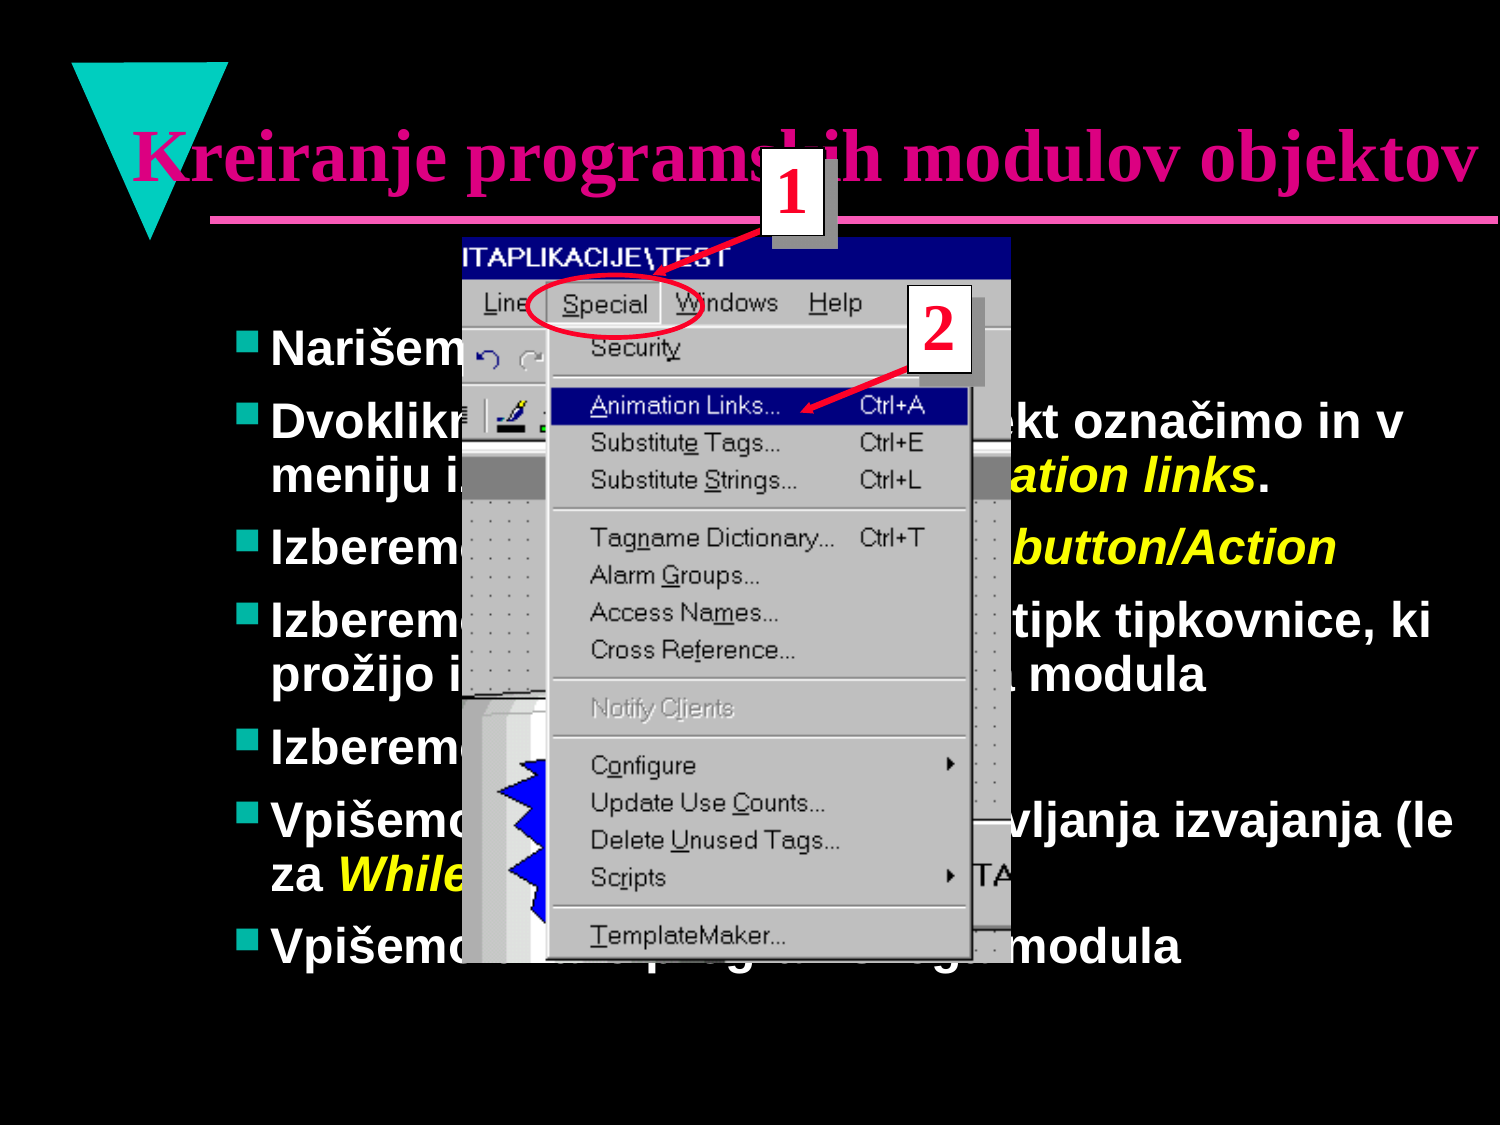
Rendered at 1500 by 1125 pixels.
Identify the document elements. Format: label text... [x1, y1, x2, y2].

chart [531, 278, 700, 335]
text_box 2 [908, 285, 972, 373]
chart [462, 237, 1011, 963]
list Narišemo objekt Dvokliknemo objekt, ali pa objekt označimo in v meniju izberemo: Special/Animation links. Izberemo lastnost: Touch Pushbutton/Action Izberemo tipko ali kombinacijo tipk tipkovnice, ki prožijo izvajanje programskega modula Izberemo tip Vpišemo časovni interval ponavljanja izvajanja (le za While Down tip) Vpišemo ukaze programskega modula [143, 314, 1500, 1125]
title Kreiranje programskih modulov objektov [117, 63, 1500, 251]
text_box 1 [760, 147, 824, 236]
